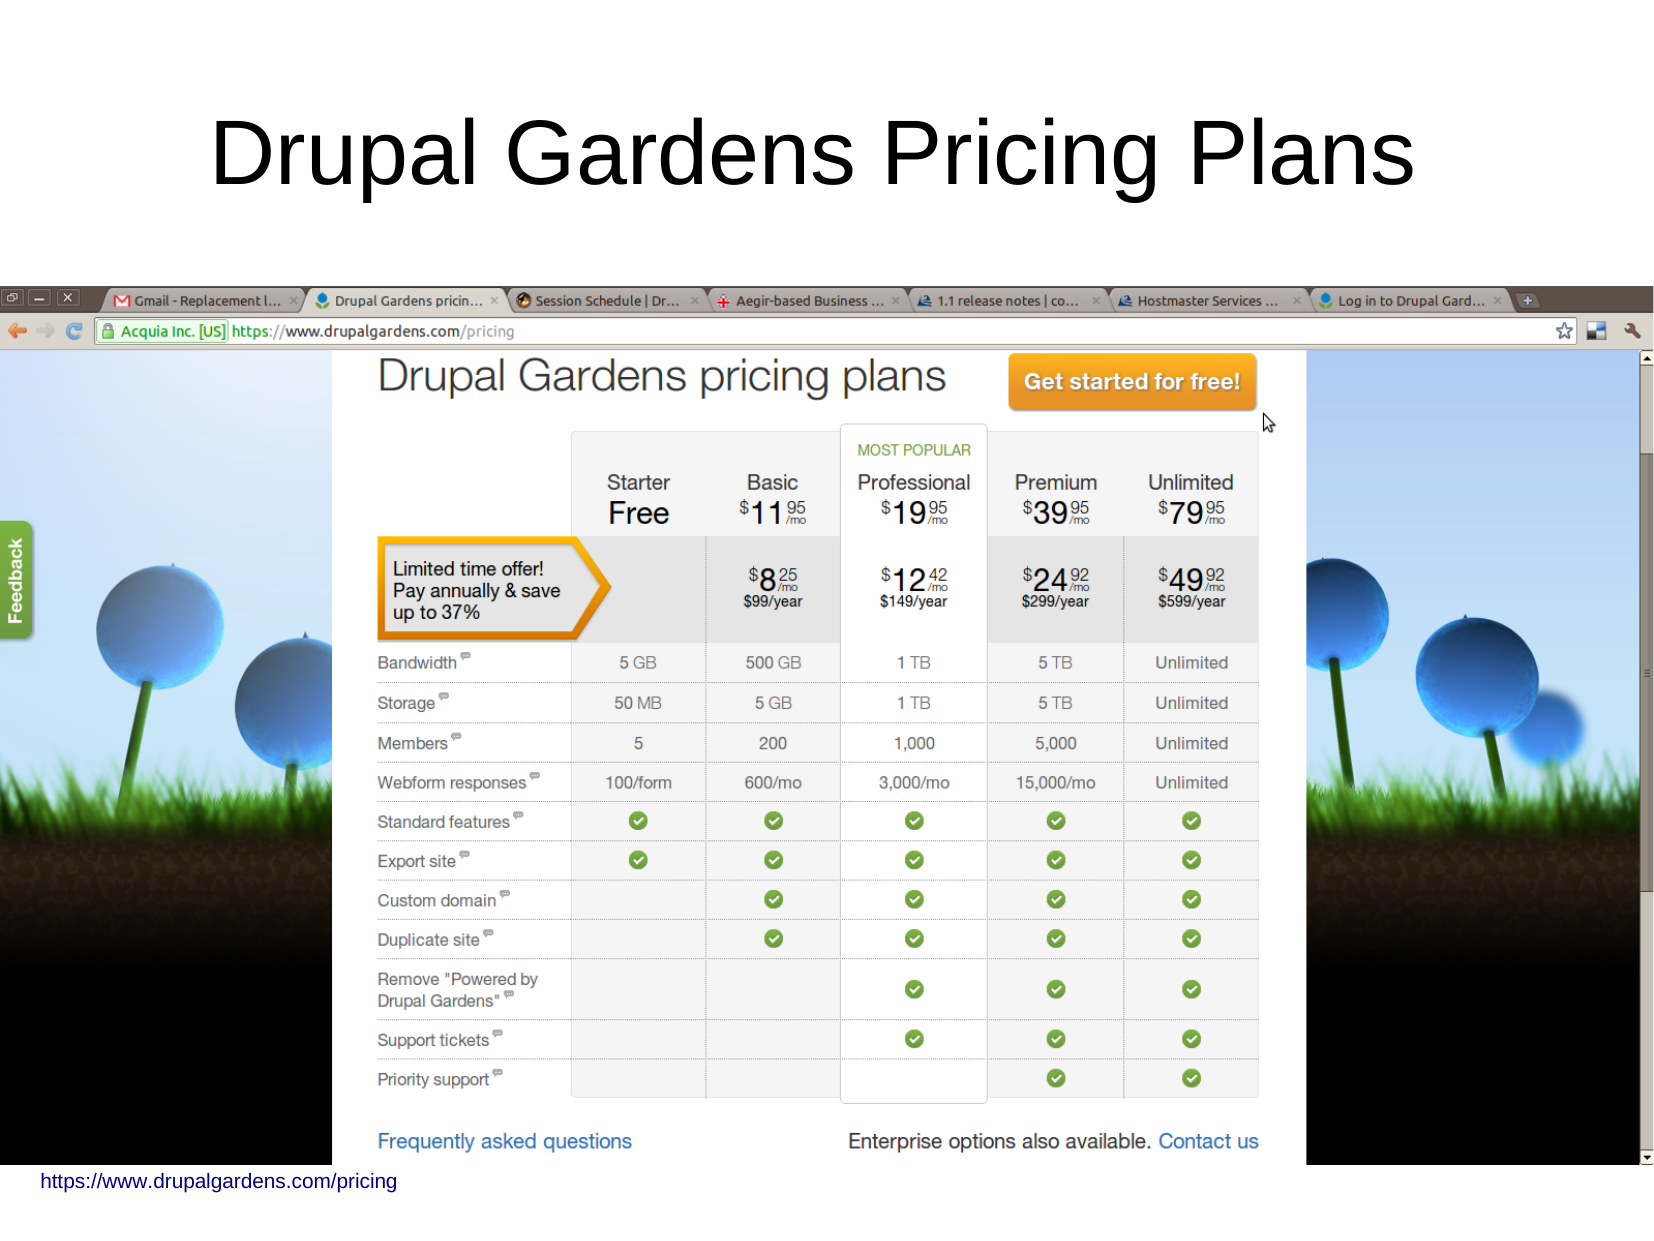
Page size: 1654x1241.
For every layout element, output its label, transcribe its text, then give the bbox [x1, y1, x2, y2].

picture [0, 286, 1654, 1165]
title Drupal Gardens Pricing Plans [82, 56, 1571, 250]
text_box https://www.drupalgardens.com/pricing [25, 1162, 526, 1241]
